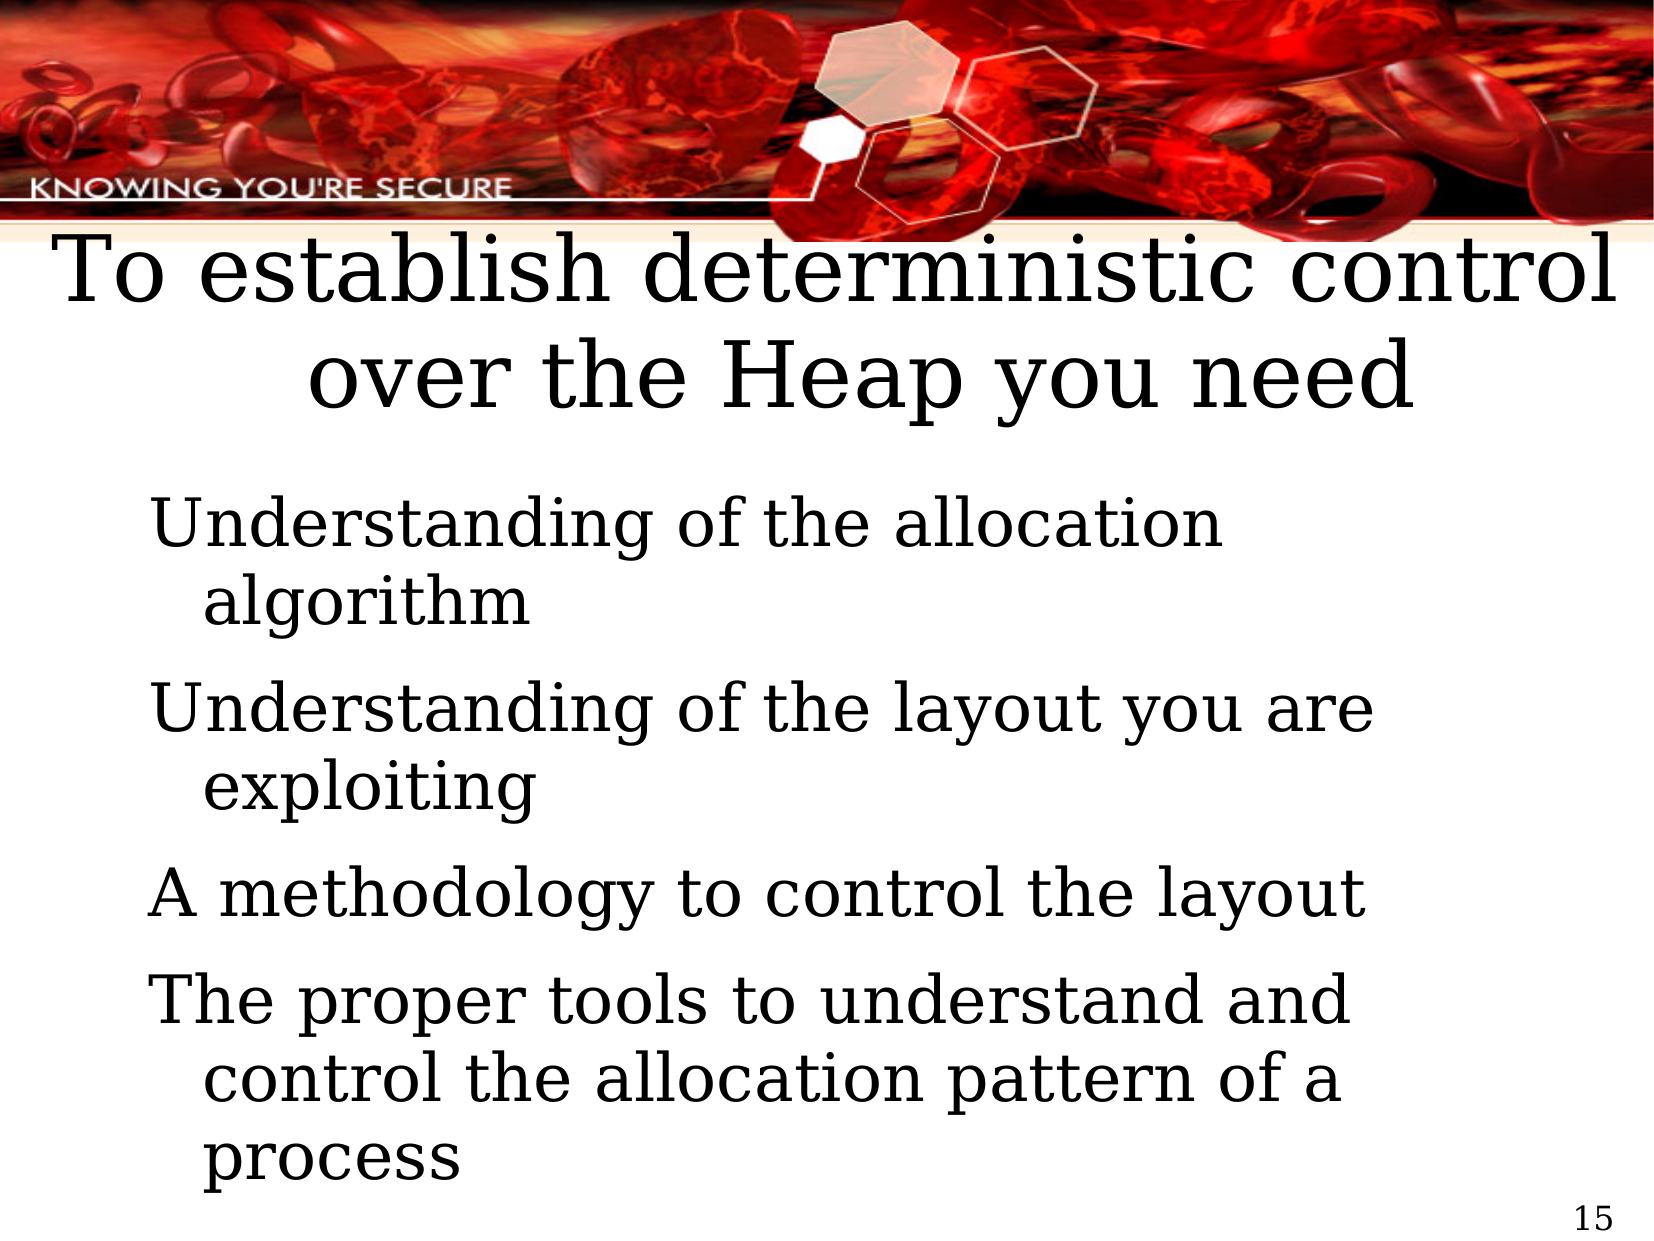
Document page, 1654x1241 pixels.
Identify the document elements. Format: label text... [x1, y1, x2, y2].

picture [0, 0, 1654, 215]
title To establish deterministic control over the Heap you need [0, 215, 1654, 430]
list Understanding of the allocation algorithm Understanding of the layout you are exploiting A methodology to control the layout The proper tools to understand and control the allocation pattern of a process [131, 484, 1544, 1218]
